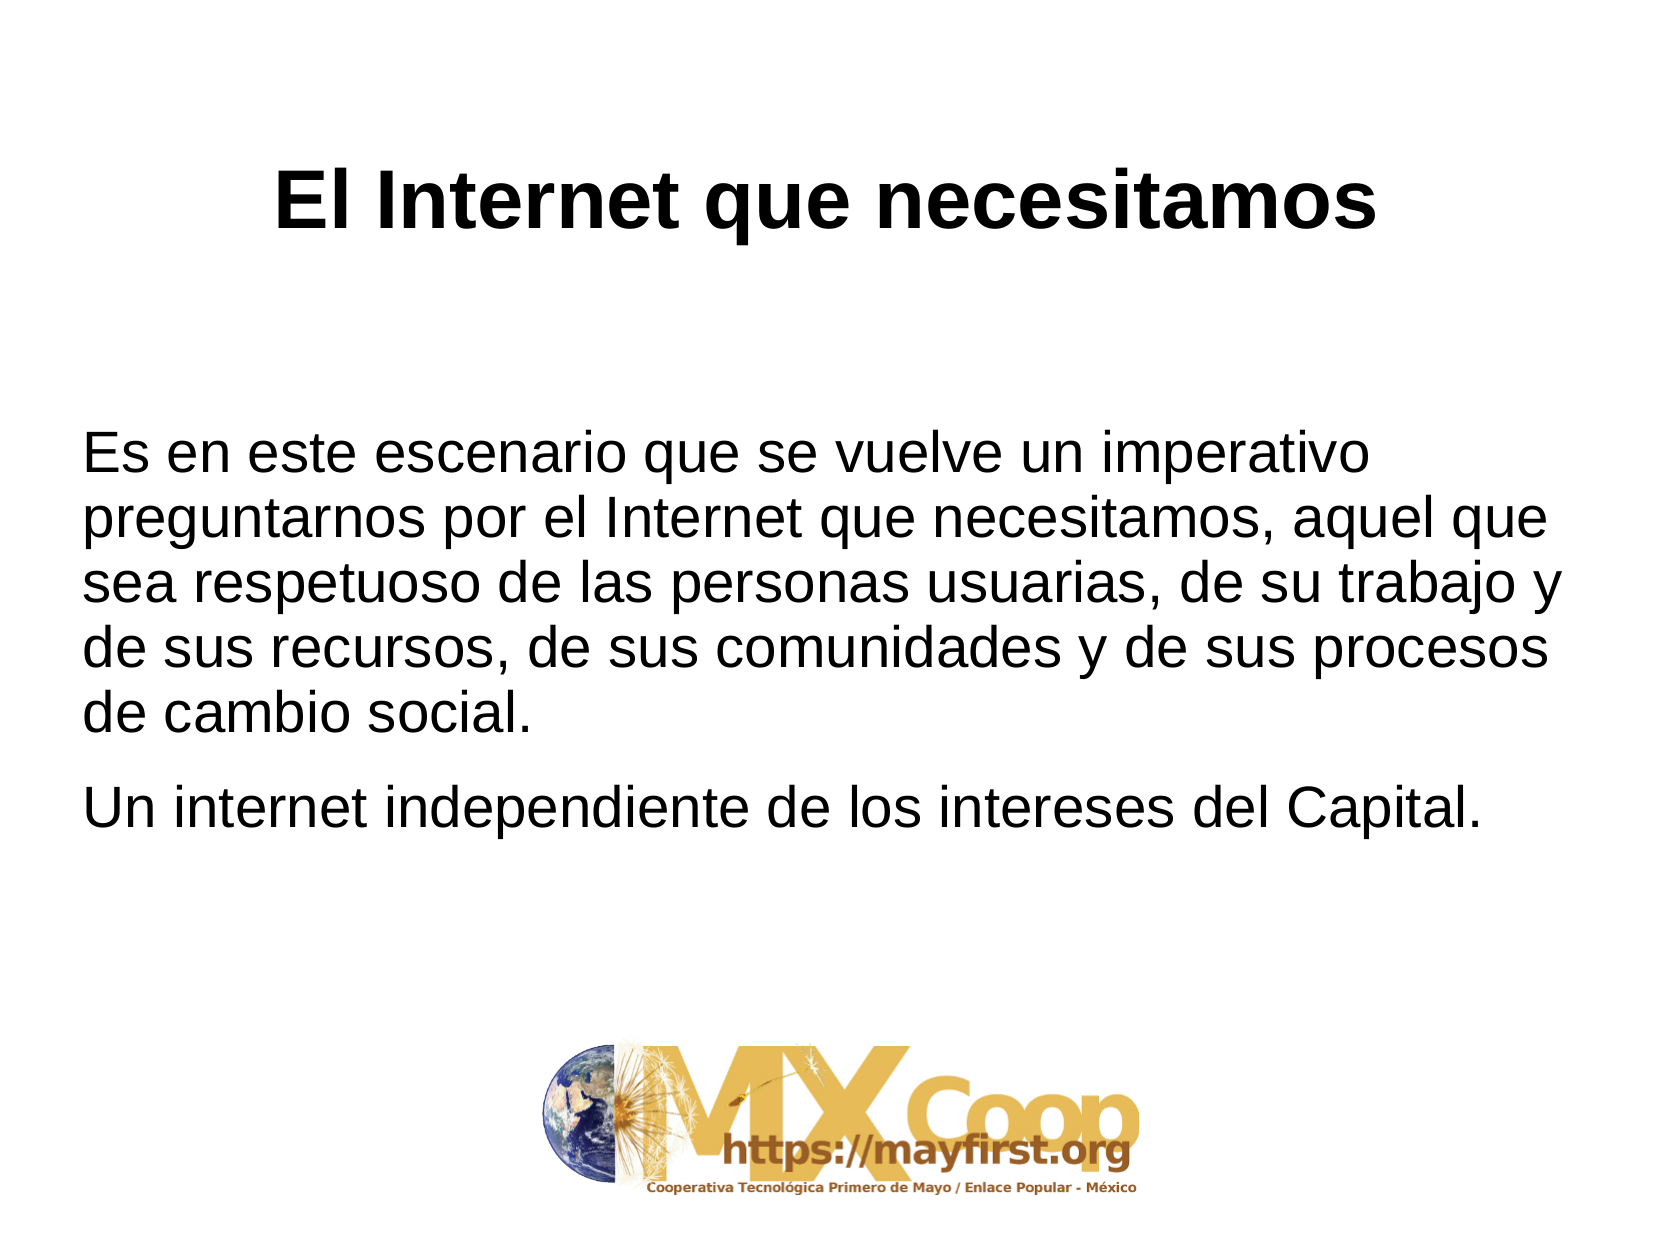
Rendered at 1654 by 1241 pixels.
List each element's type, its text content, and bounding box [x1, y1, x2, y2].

title El Internet que necesitamos [82, 96, 1571, 304]
list Es en este escenario que se vuelve un imperativo preguntarnos por el Internet que necesitamos, aquel que sea respetuoso de las personas usuarias, de su trabajo y de sus recursos, de sus comunidades y de sus procesos de cambio social. Un internet independiente de los intereses del Capital. [82, 420, 1571, 880]
picture [538, 1034, 1139, 1195]
